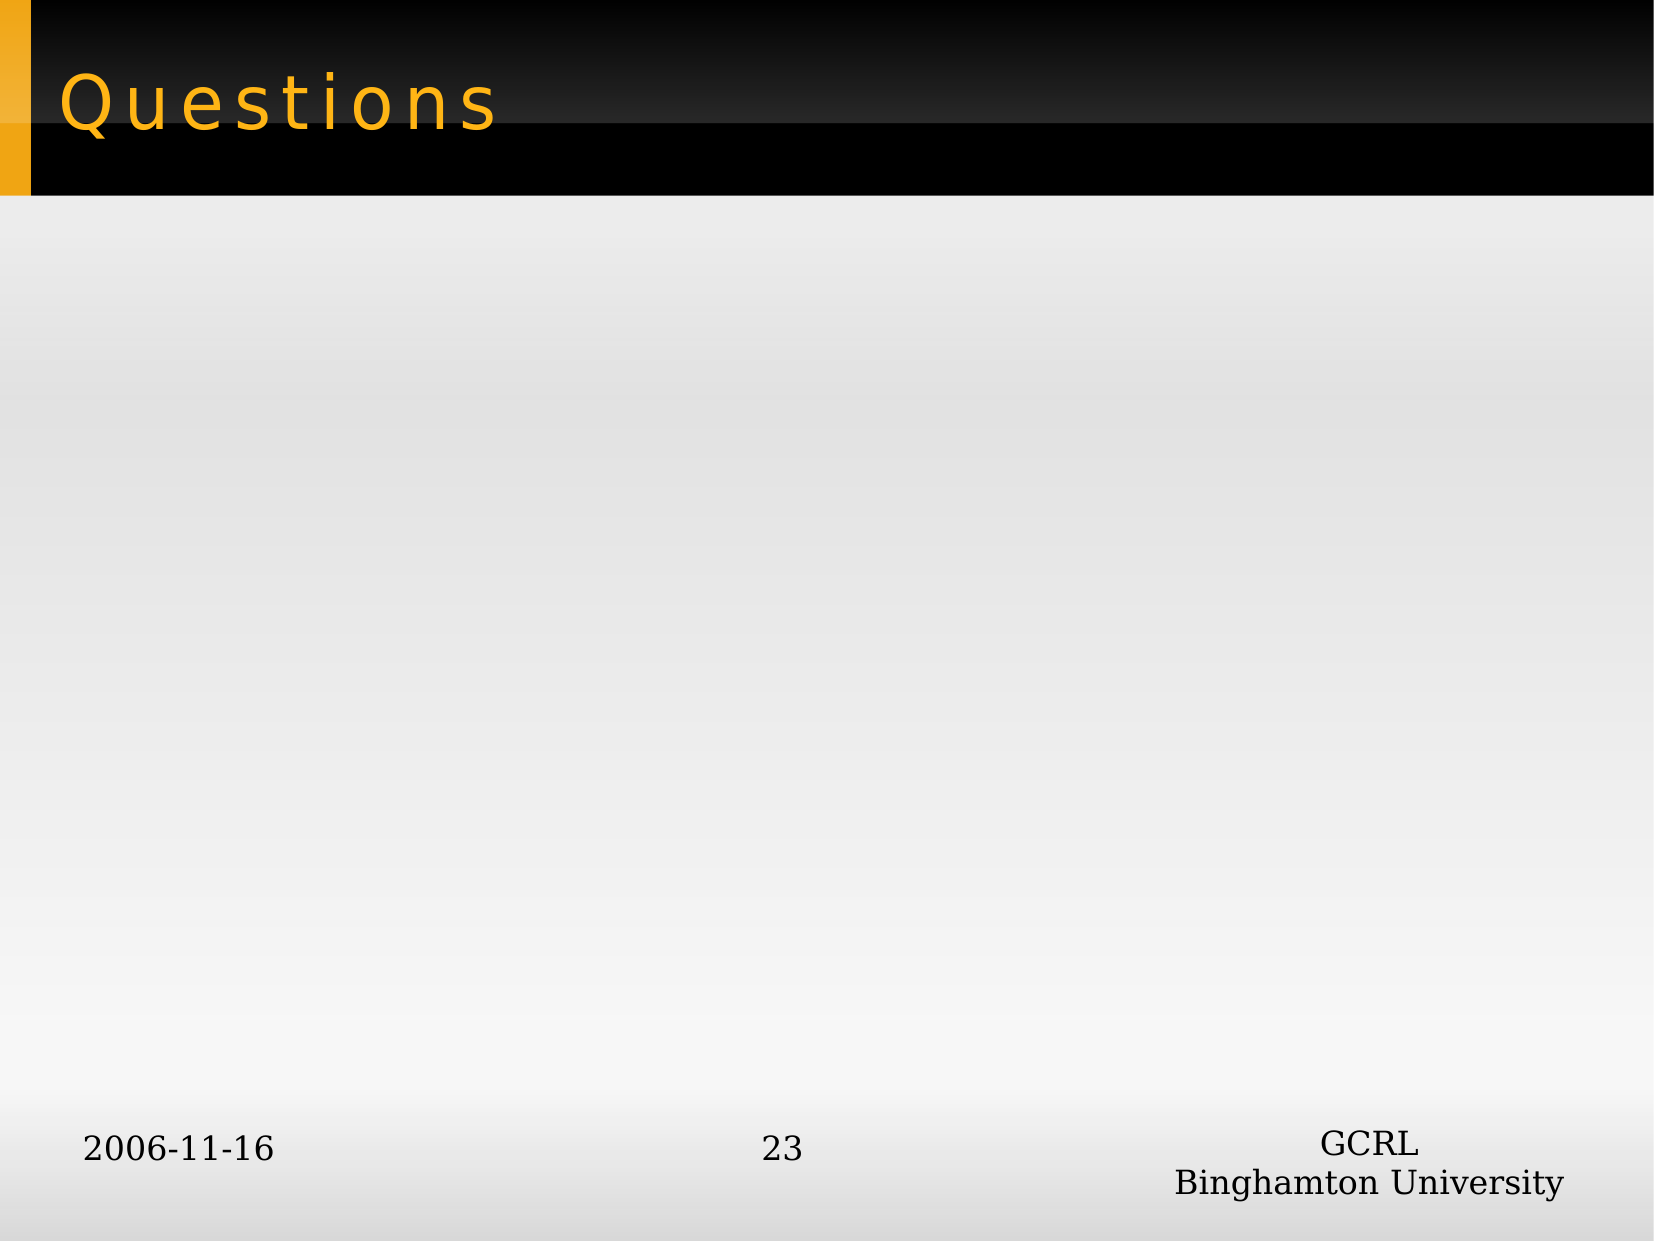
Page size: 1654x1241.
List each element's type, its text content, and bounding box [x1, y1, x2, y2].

picture [0, 0, 1654, 1241]
title Questions [59, 36, 1538, 171]
